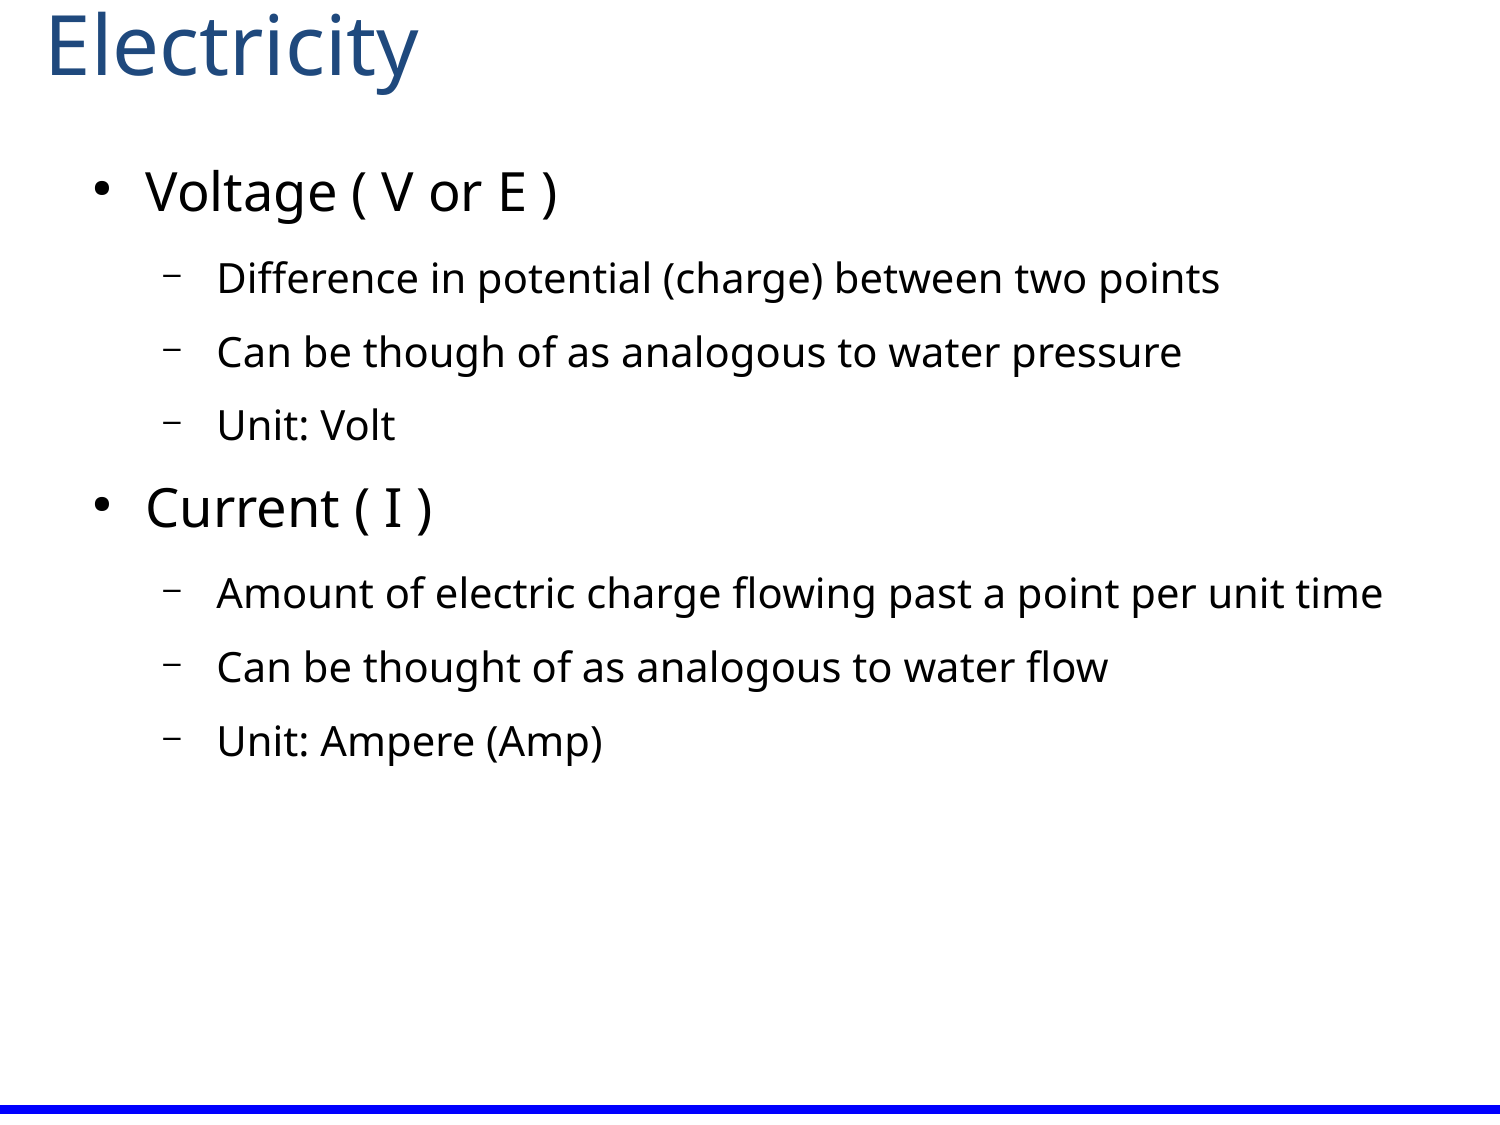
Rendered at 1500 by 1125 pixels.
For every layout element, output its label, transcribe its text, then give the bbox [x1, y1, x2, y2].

list Voltage ( V or E ) Difference in potential (charge) between two points Can be though of as analogous to water pressure Unit: Volt Current ( I ) Amount of electric charge flowing past a point per unit time Can be thought of as analogous to water flow Unit: Ampere (Amp) [60, 150, 1441, 1096]
title Electricity [30, 0, 1455, 180]
